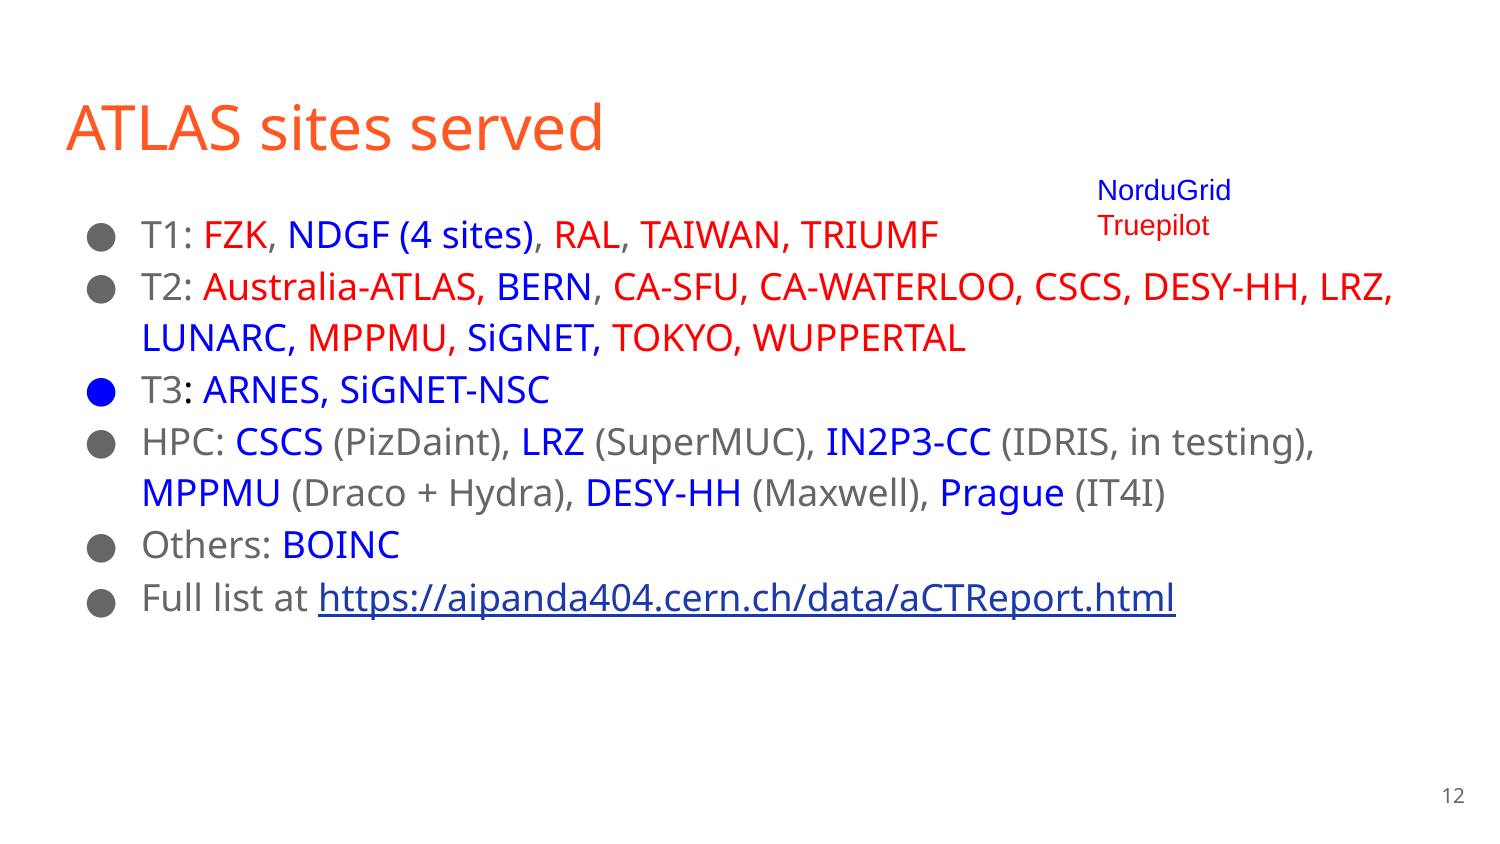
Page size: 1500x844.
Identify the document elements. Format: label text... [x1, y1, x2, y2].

text_box NorduGrid Truepilot [1082, 156, 1322, 240]
slide_number <number> [1389, 764, 1480, 830]
list T1: FZK, NDGF (4 sites), RAL, TAIWAN, TRIUMF T2: Australia-ATLAS, BERN, CA-SFU, CA-WATERLOO, CSCS, DESY-HH, LRZ, LUNARC, MPPMU, SiGNET, TOKYO, WUPPERTAL T3: ARNES, SiGNET-NSC HPC: CSCS (PizDaint), LRZ (SuperMUC), IN2P3-CC (IDRIS, in testing), MPPMU (Draco + Hydra), DESY-HH (Maxwell), Prague (IT4I) Others: BOINC Full list at https://aipanda404.cern.ch/data/aCTReport.html [51, 189, 1449, 750]
title ATLAS sites served [51, 72, 1449, 167]
